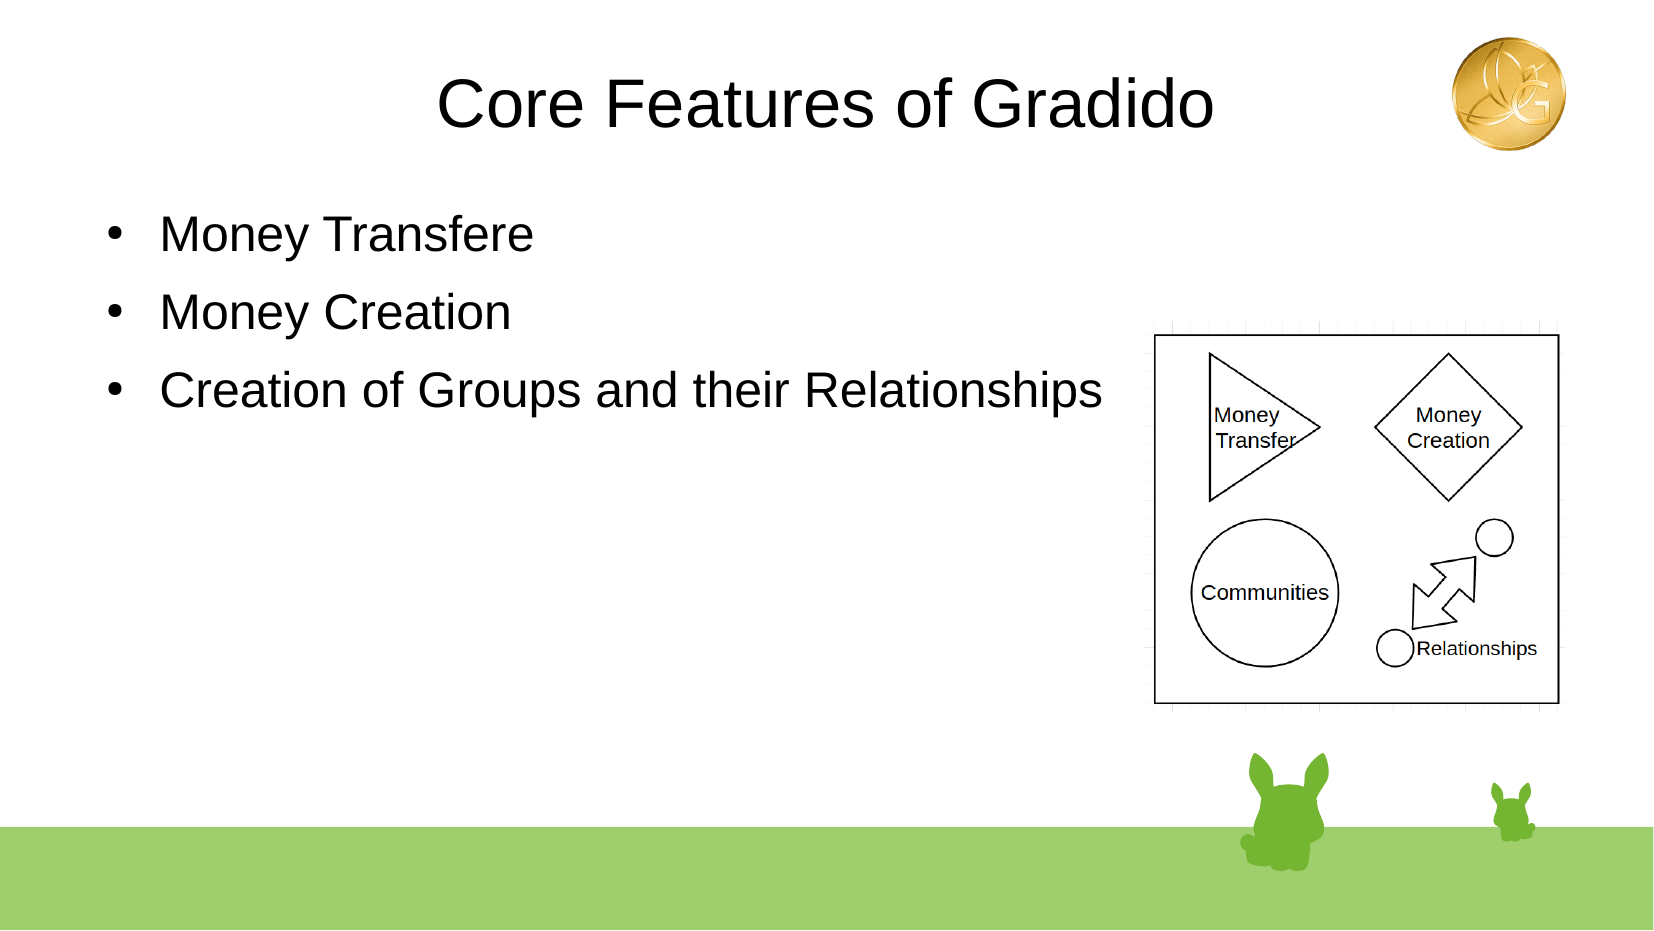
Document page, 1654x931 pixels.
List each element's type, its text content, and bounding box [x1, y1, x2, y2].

title Core Features of Gradido [88, 29, 1565, 178]
picture [1144, 321, 1565, 712]
picture [1452, 37, 1566, 151]
list Money Transfere Money Creation Creation of Groups and their Relationships [88, 206, 1565, 739]
